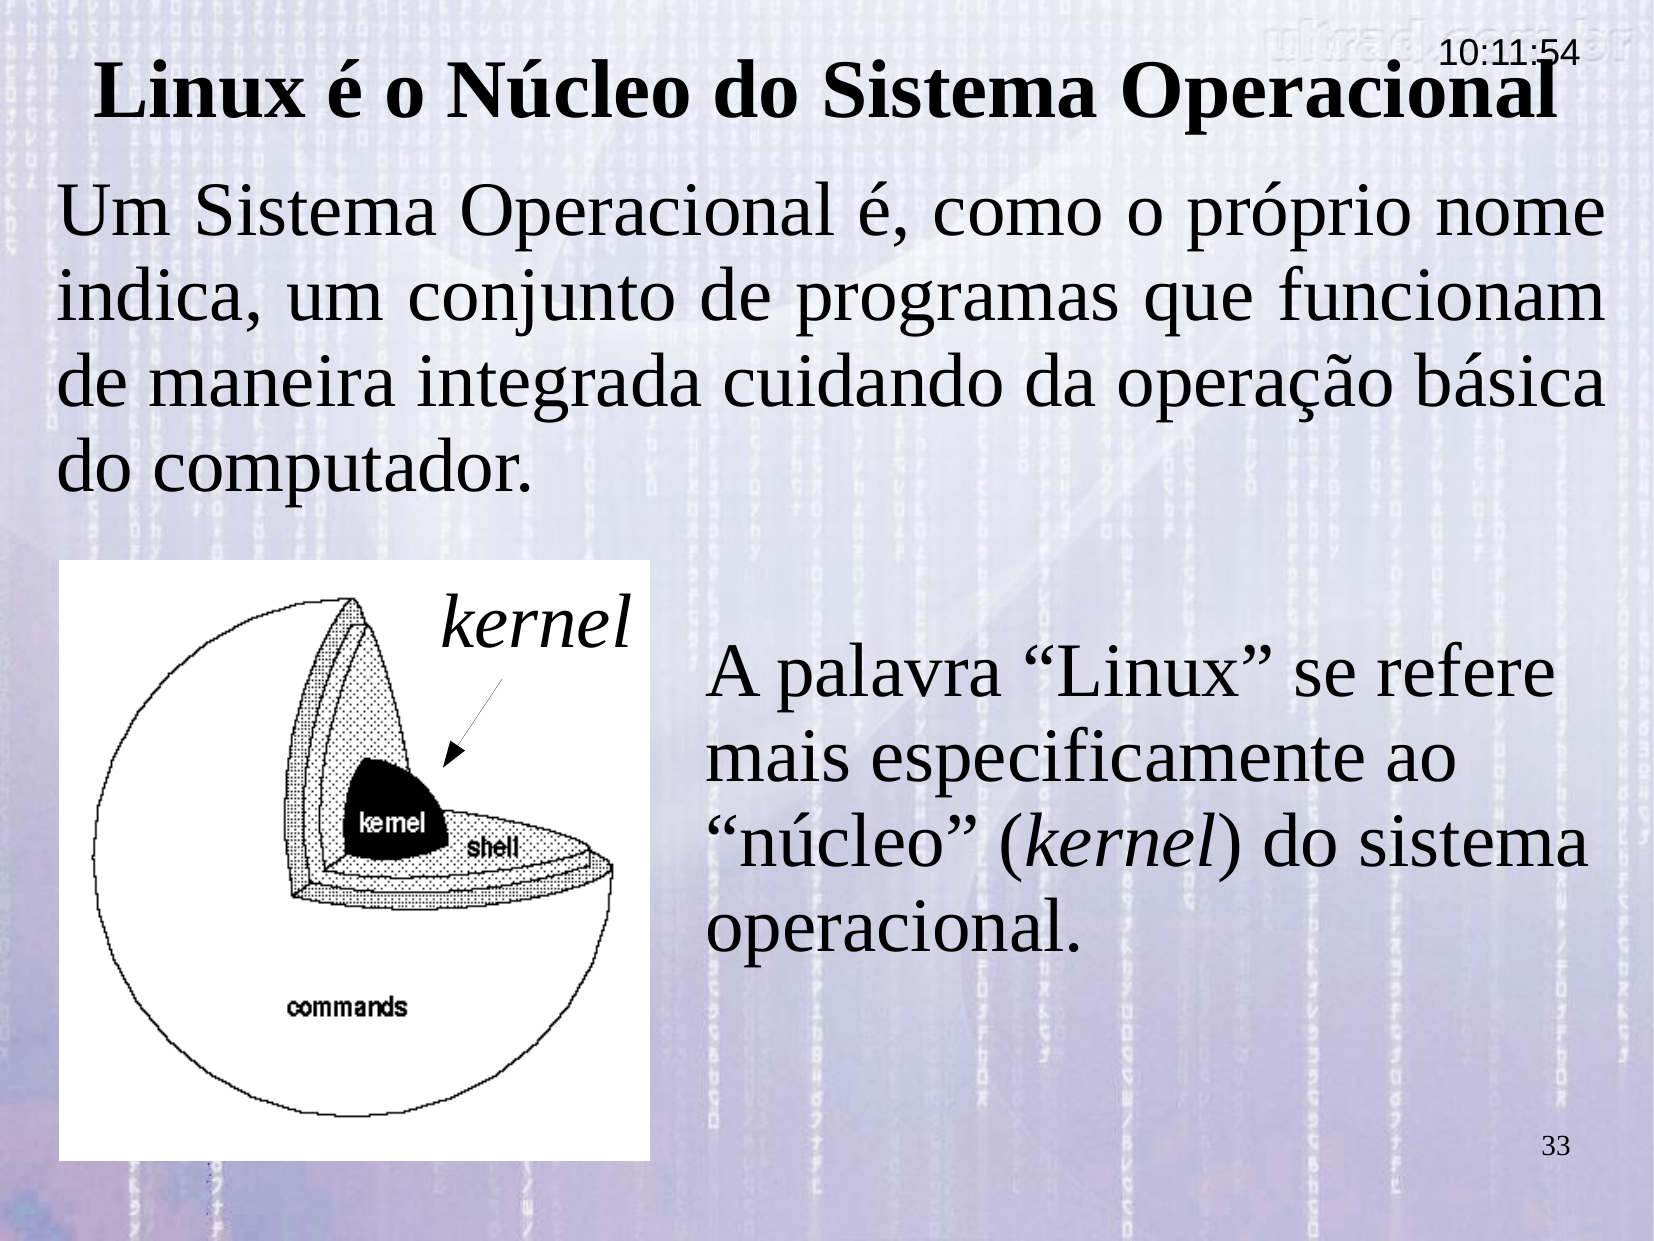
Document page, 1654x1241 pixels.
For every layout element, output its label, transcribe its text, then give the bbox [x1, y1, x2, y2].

picture [0, 0, 1654, 1241]
text_box 10:53:37 [1423, 23, 1631, 94]
text_box kernel [425, 571, 650, 680]
text_box A palavra “Linux” se refere mais especificamente ao “núcleo” (kernel) do sistema operacional. [690, 620, 1625, 1007]
text_box Um Sistema Operacional é, como o próprio nome indica, um conjunto de programas que funcionam de maneira integrada cuidando da operação básica do computador. [41, 159, 1625, 547]
text_box Linux é o Núcleo do Sistema Operacional [29, 35, 1625, 159]
